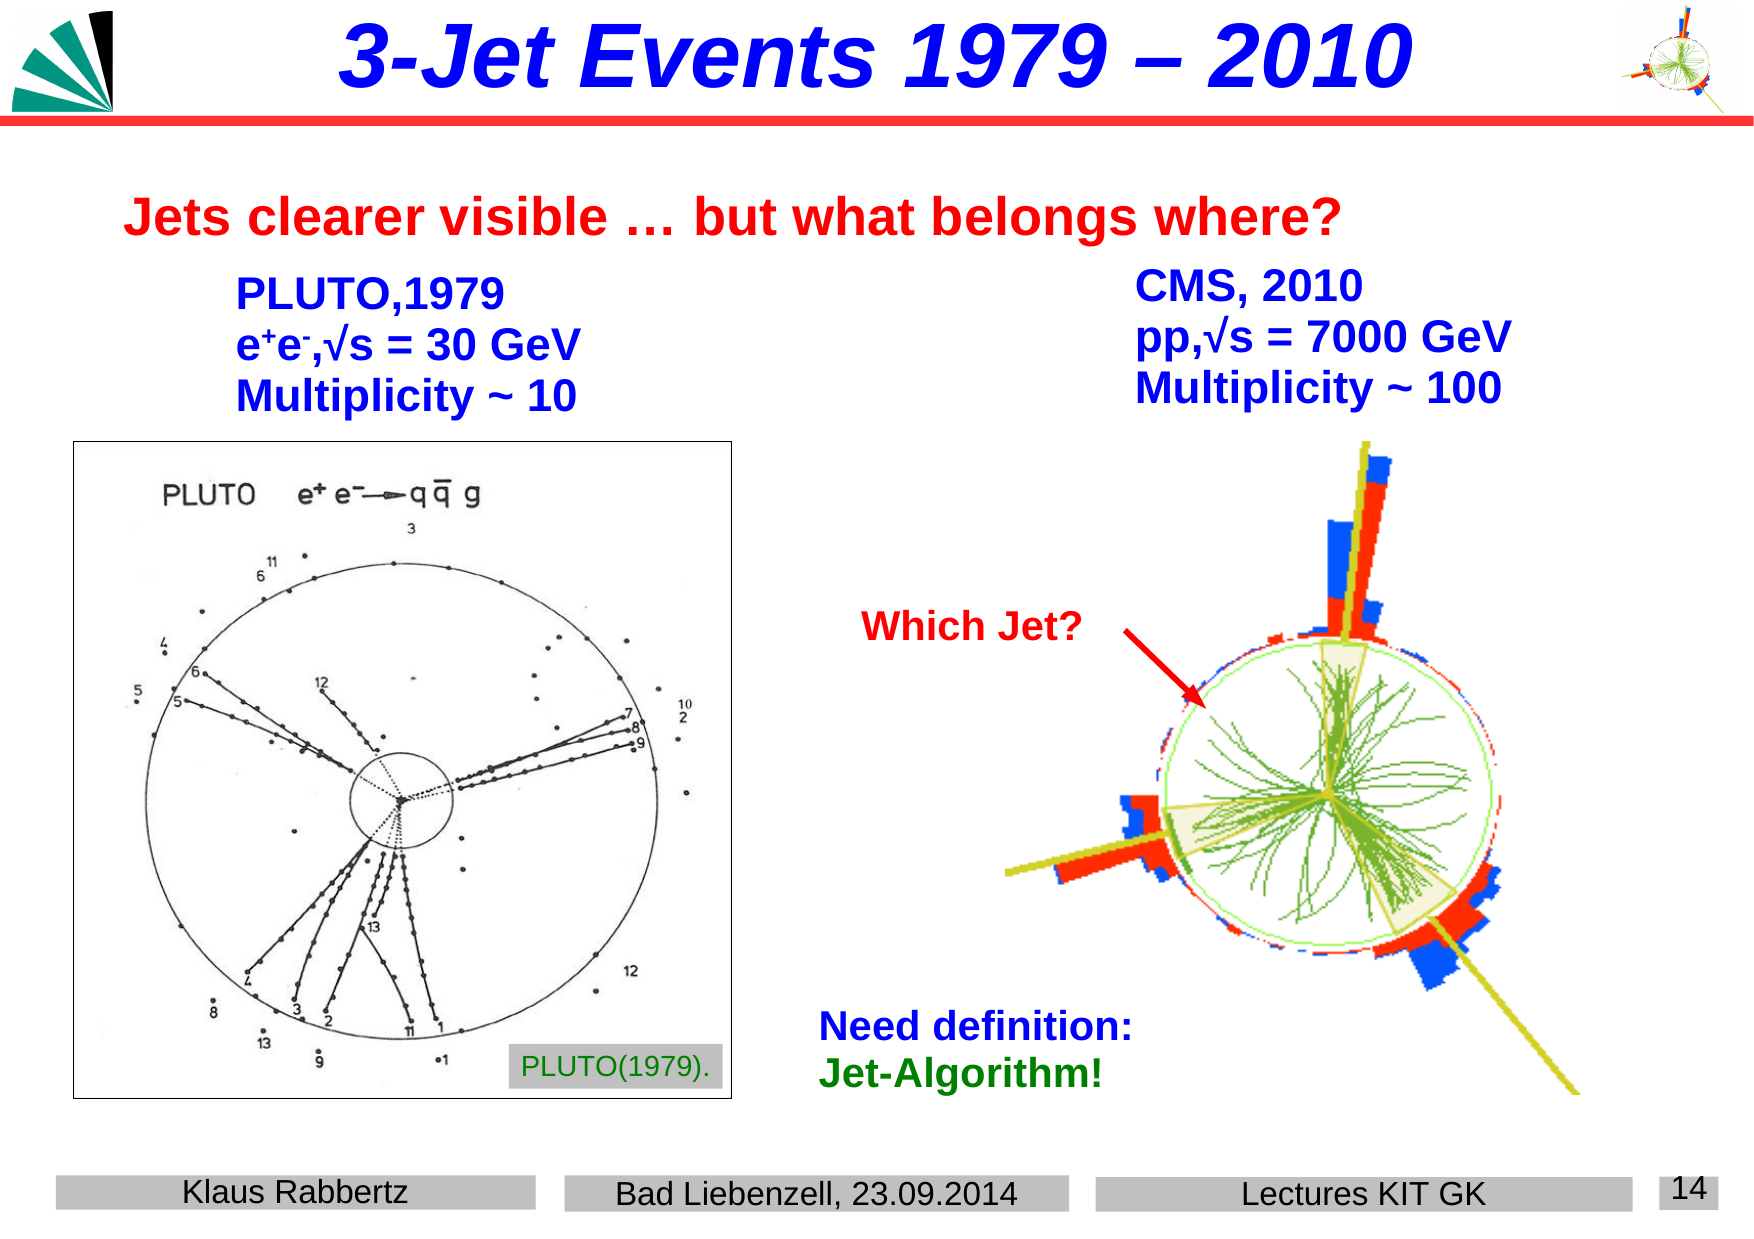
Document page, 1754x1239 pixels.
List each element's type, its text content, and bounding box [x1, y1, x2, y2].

text_box Need definition: Jet-Algorithm! [806, 997, 1146, 1104]
text_box PLUTO,1979 e+e-,√s = 30 GeV Multiplicity ~ 10 [223, 261, 594, 428]
picture [1005, 441, 1660, 1095]
text_box CMS, 2010 pp,√s = 7000 GeV Multiplicity ~ 100 [1122, 253, 1525, 420]
title 3-Jet Events 1979 – 2010 [153, 0, 1600, 113]
picture [73, 441, 732, 1099]
text_box PLUTO(1979). [508, 1043, 723, 1089]
text_box Which Jet? [849, 597, 1096, 657]
text_box Jets clearer visible … but what belongs where? [111, 180, 1359, 254]
picture [1622, 5, 1738, 113]
picture [12, 11, 113, 113]
